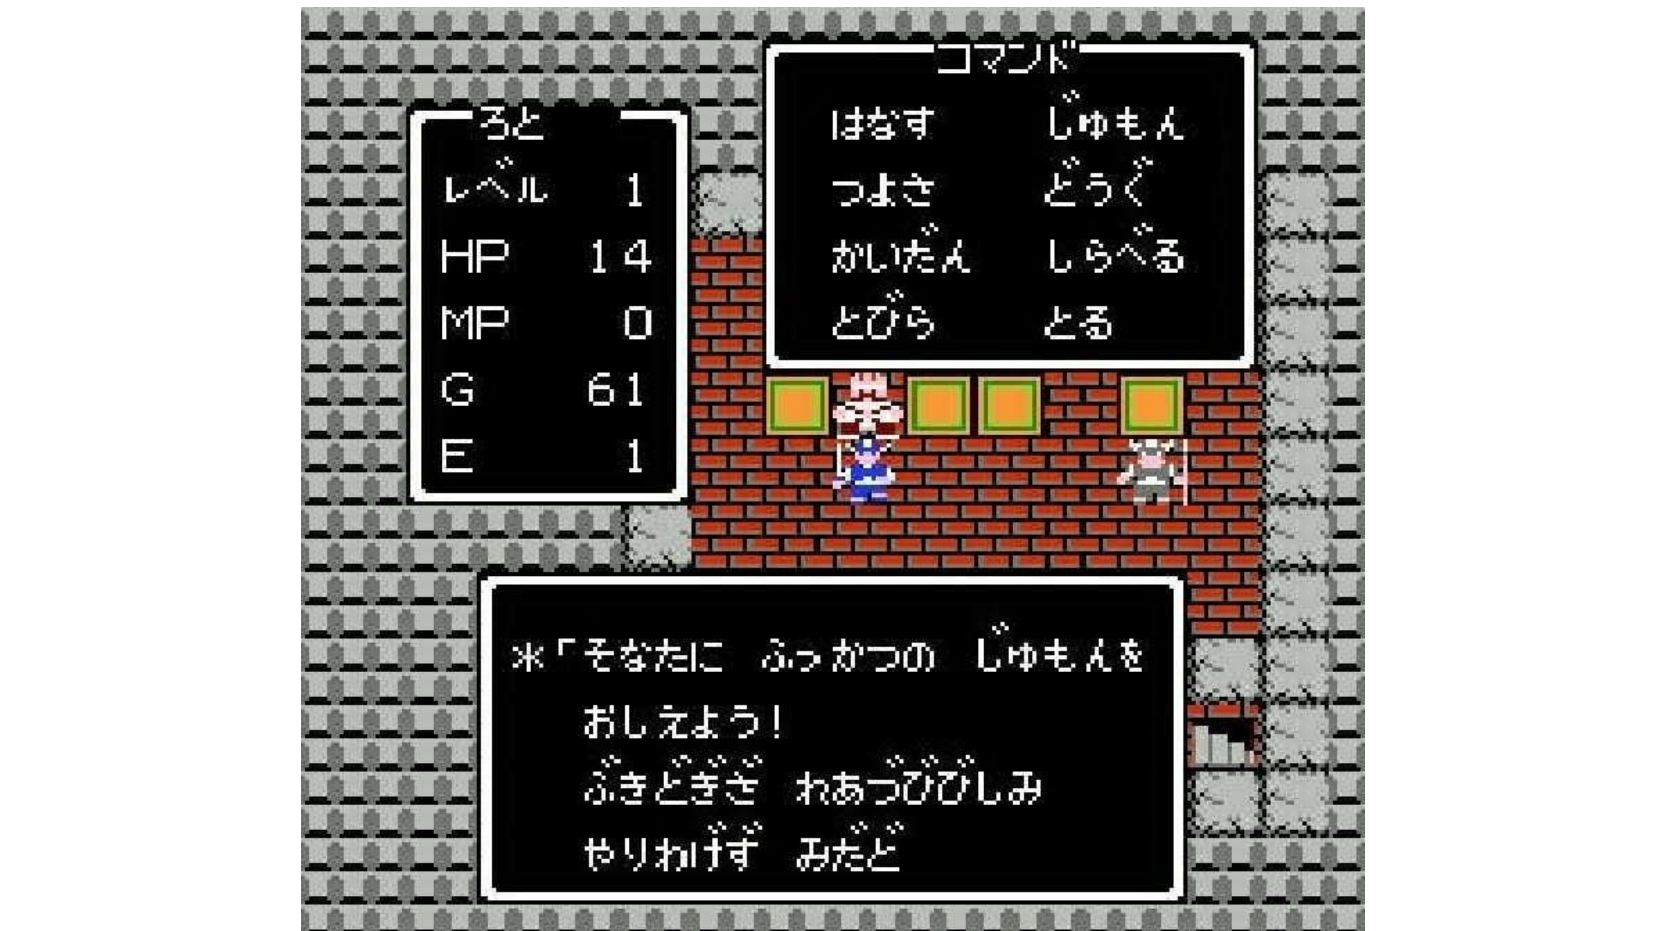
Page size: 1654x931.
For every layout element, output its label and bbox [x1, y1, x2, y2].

picture [301, 7, 1365, 931]
